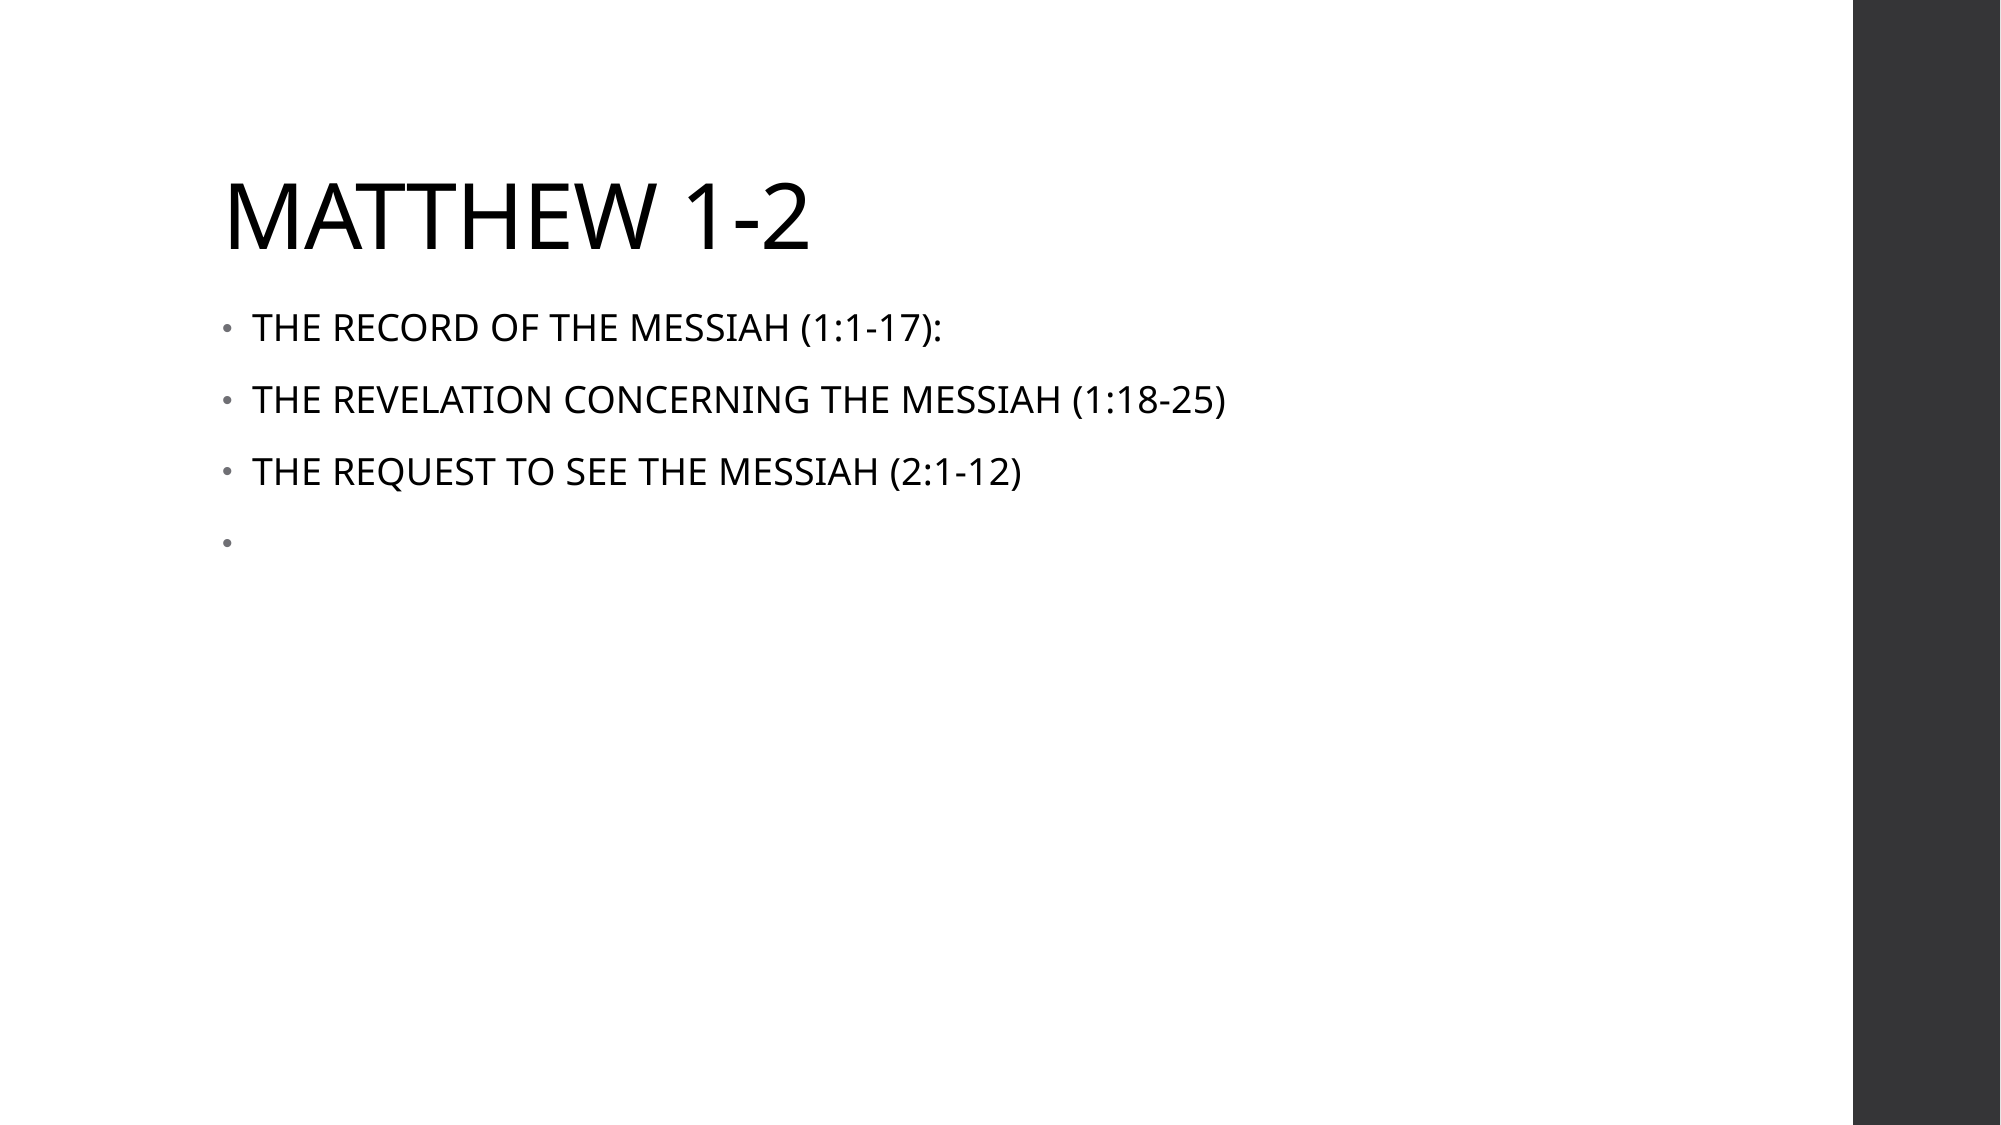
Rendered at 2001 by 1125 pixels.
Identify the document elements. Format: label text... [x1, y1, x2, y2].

list THE RECORD OF THE MESSIAH (1:1-17): THE REVELATION CONCERNING THE MESSIAH (1:18-25) THE REQUEST TO SEE THE MESSIAH (2:1-12) [206, 299, 1617, 1014]
title MATTHEW 1-2 [206, 60, 1797, 278]
